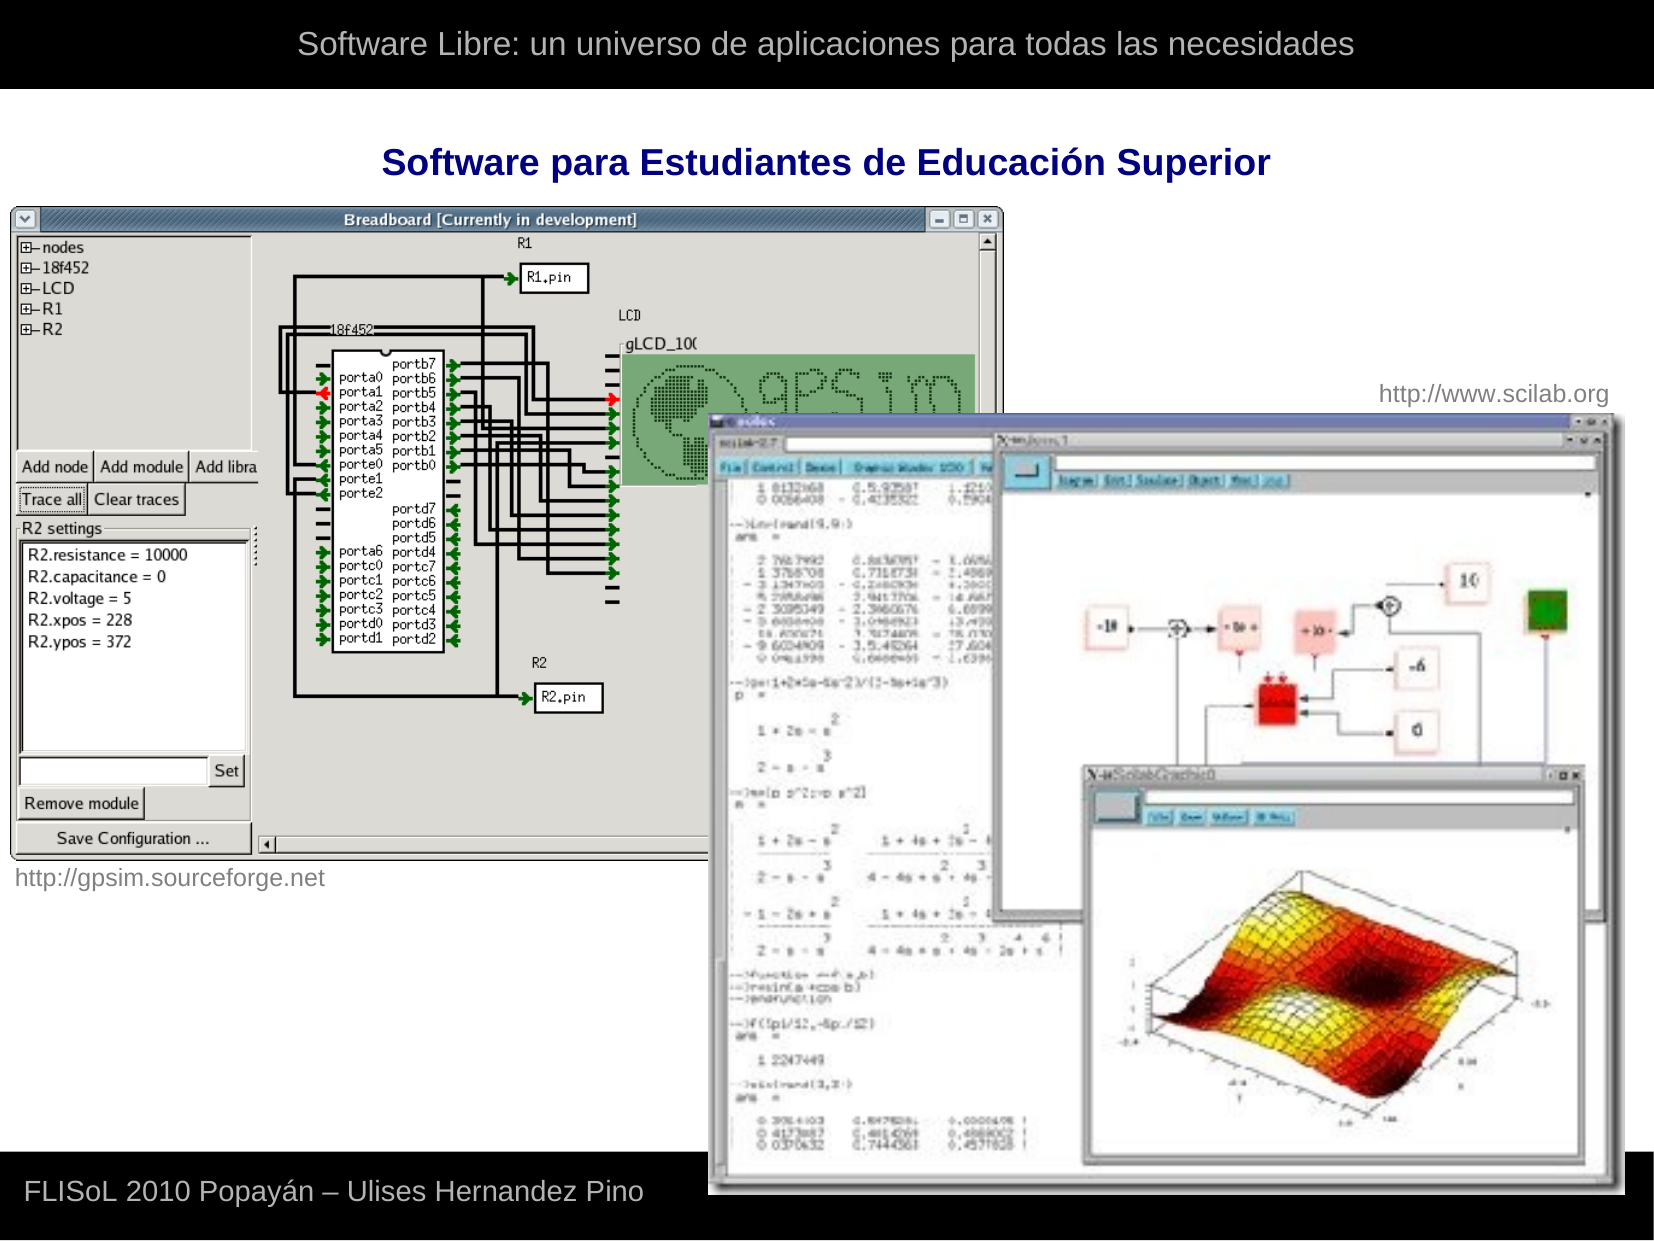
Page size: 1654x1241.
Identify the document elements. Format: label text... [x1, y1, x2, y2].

text_box http://www.scilab.org [1364, 372, 1626, 415]
picture [10, 206, 1625, 1195]
text_box http://gpsim.sourceforge.net [0, 856, 341, 900]
title Software para Estudiantes de Educación Superior [82, 125, 1571, 200]
